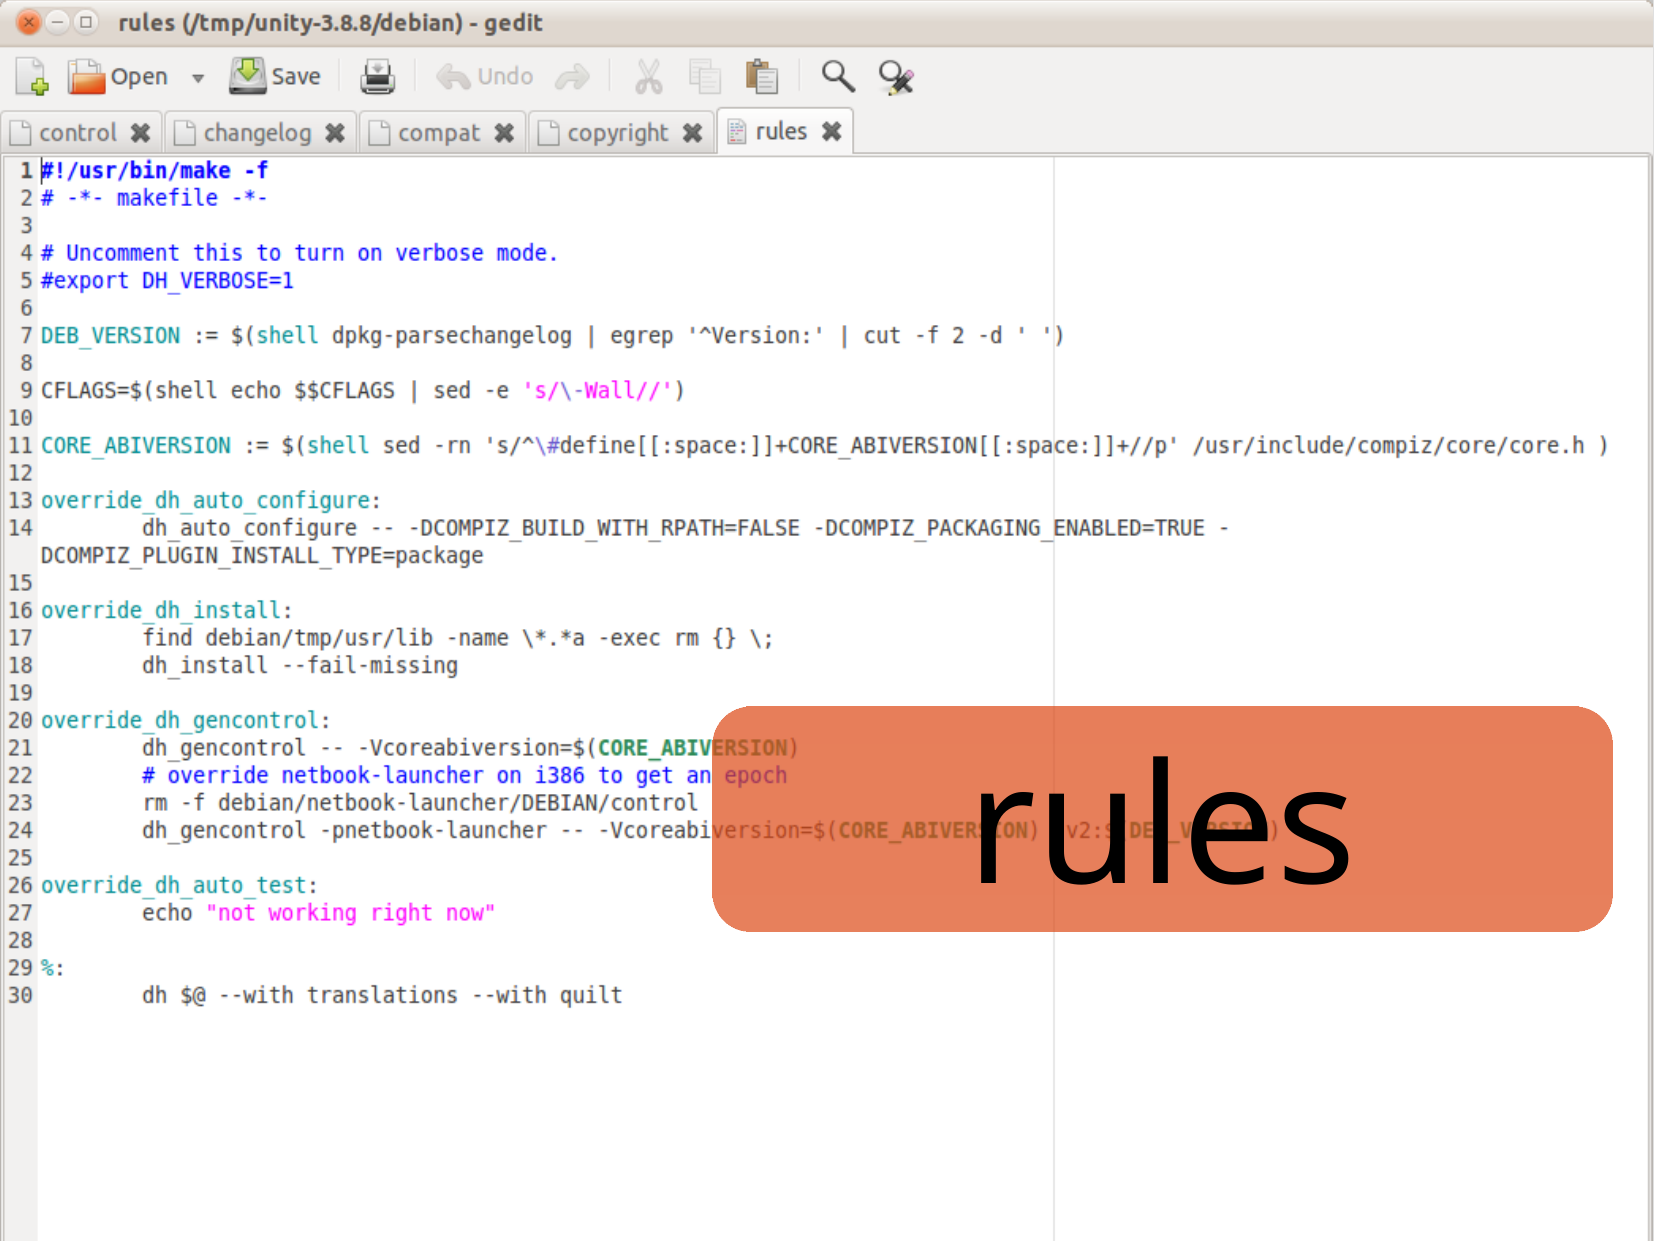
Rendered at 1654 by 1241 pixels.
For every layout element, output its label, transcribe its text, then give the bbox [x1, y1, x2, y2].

picture [0, 0, 1654, 1241]
text_box rules [712, 706, 1612, 932]
